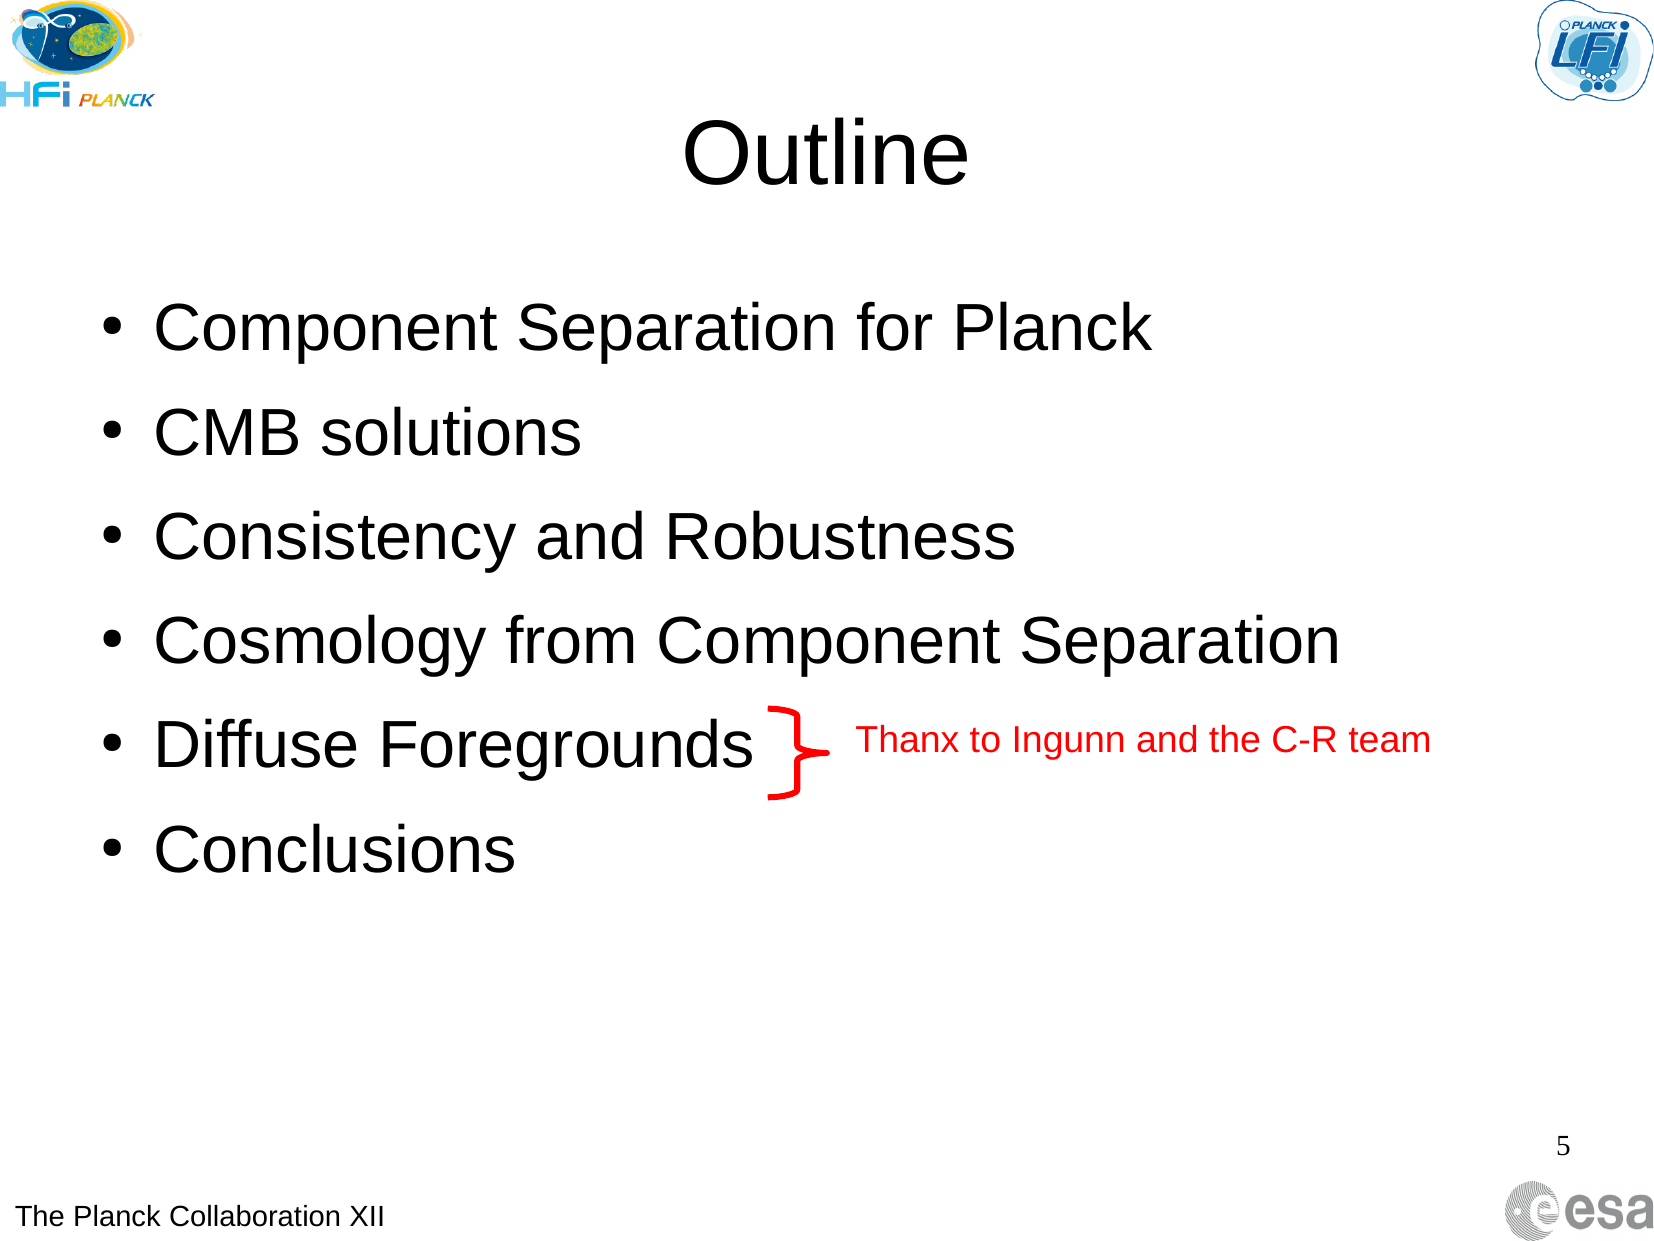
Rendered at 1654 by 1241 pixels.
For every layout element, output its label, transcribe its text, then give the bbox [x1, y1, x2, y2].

title Outline [82, 49, 1571, 257]
list Component Separation for Planck CMB solutions Consistency and Robustness Cosmology from Component Separation Diffuse Foregrounds Conclusions [82, 290, 1571, 1010]
text_box The Planck Collaboration XII [0, 1192, 402, 1241]
picture [1535, 0, 1654, 101]
text_box Thanx to Ingunn and the C-R team [840, 710, 1447, 768]
picture [0, 0, 156, 108]
picture [1505, 1181, 1654, 1241]
